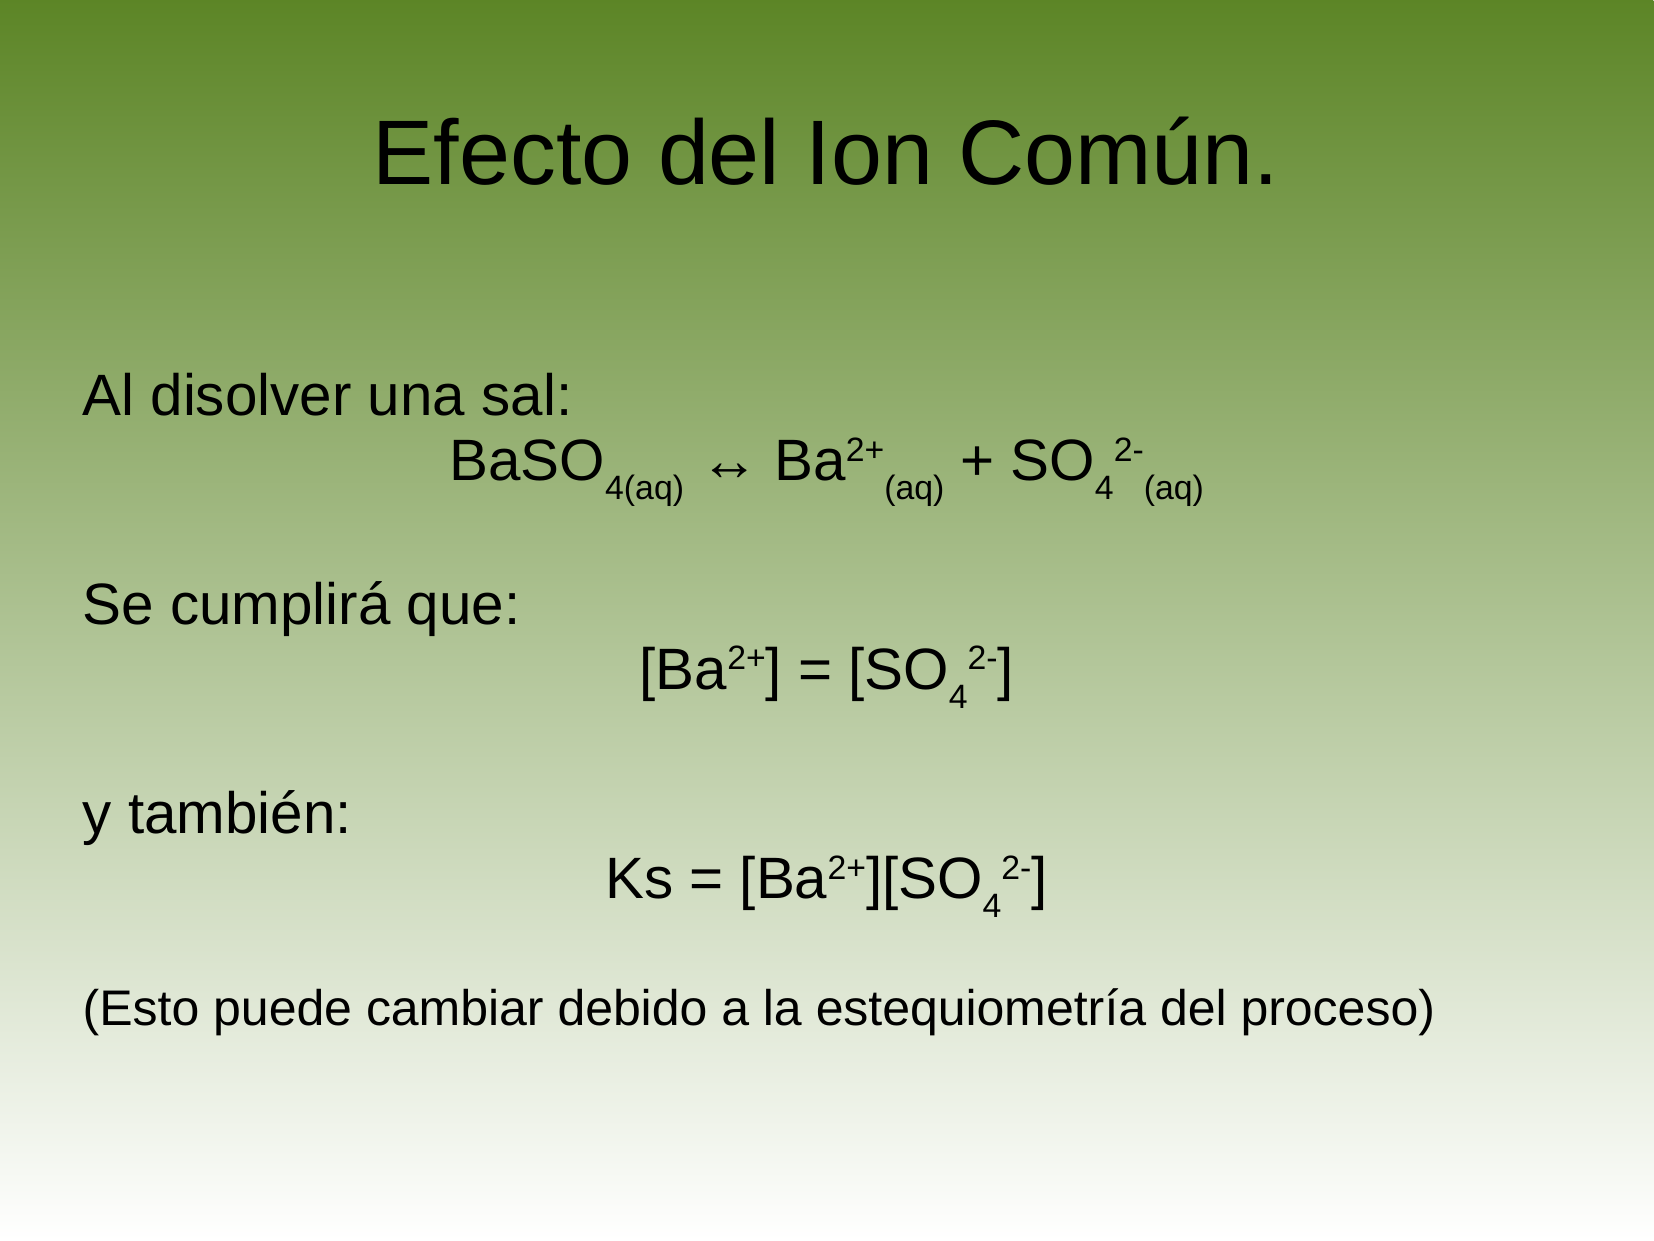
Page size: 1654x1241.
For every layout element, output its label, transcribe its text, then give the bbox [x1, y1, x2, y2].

subtitle Al disolver una sal: BaSO4(aq) ↔ Ba2+(aq) + SO42-(aq) Se cumplirá que: [Ba2+] = [SO42-] y también: Ks = [Ba2+][SO42-] (Esto puede cambiar debido a la estequiometría del proceso) [82, 297, 1571, 1102]
title Efecto del Ion Común. [82, 56, 1571, 250]
